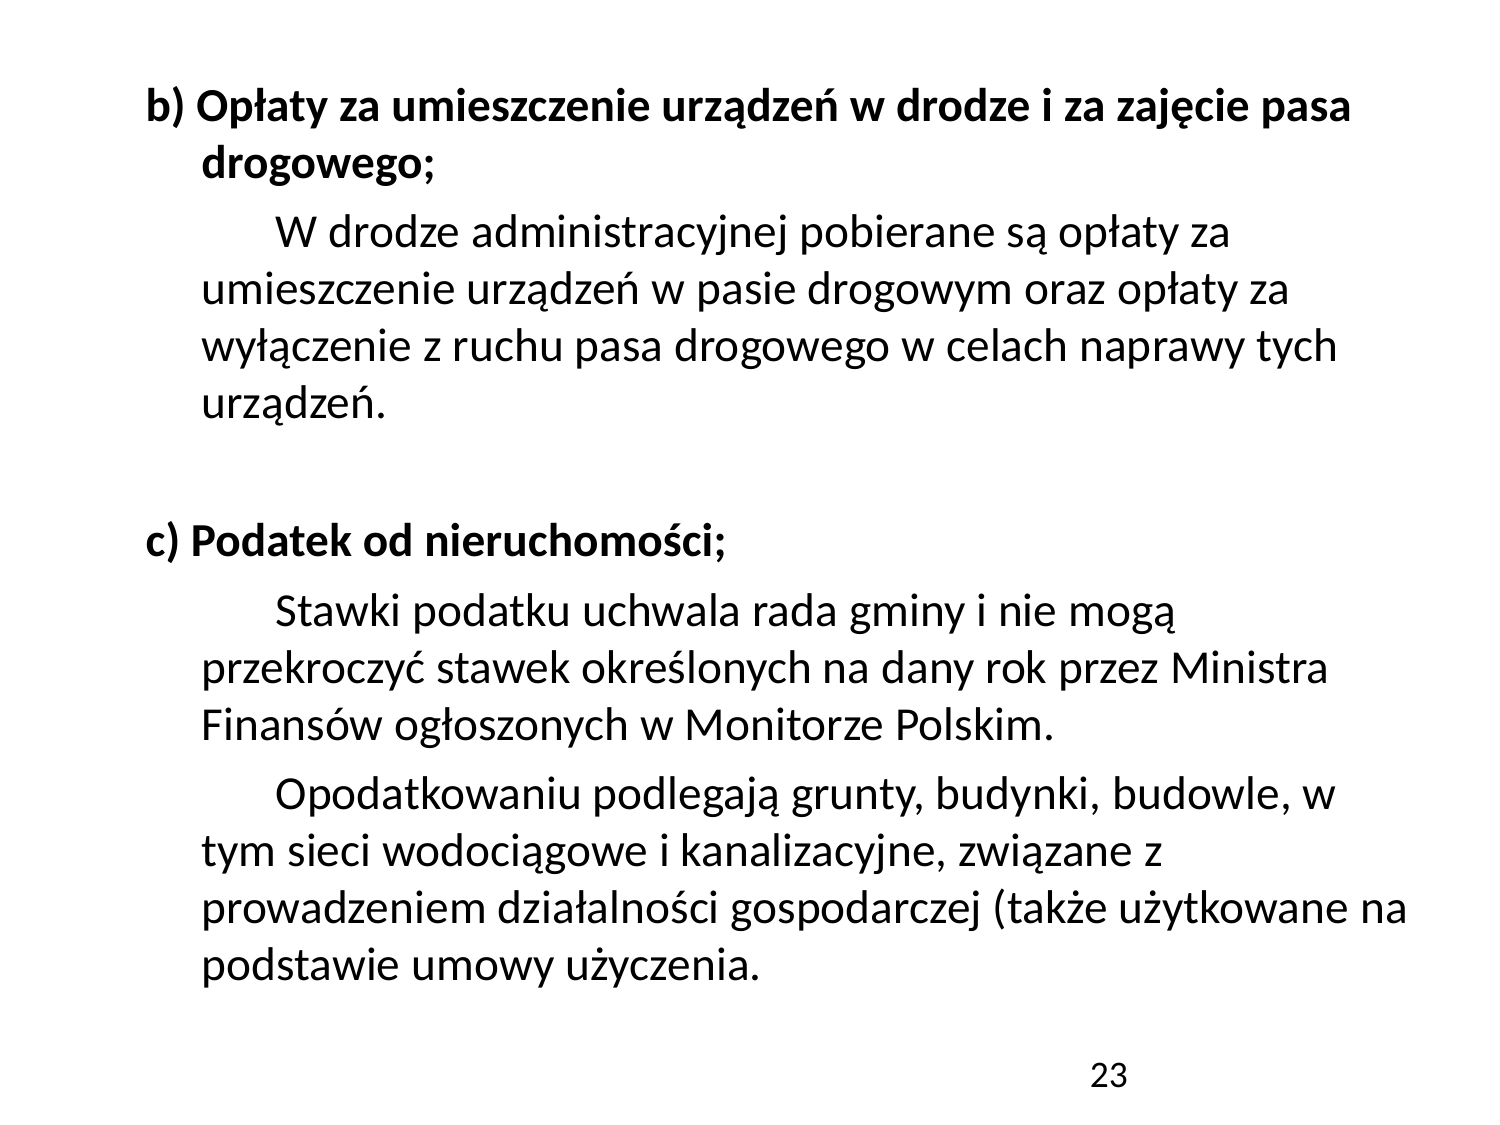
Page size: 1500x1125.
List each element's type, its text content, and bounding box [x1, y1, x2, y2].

text_box 19 [1074, 1042, 1426, 1103]
list b) Opłaty za umieszczenie urządzeń w drodze i za zajęcie pasa drogowego; W drodze administracyjnej pobierane są opłaty za umieszczenie urządzeń w pasie drogowym oraz opłaty za wyłączenie z ruchu pasa drogowego w celach naprawy tych urządzeń. c) Podatek od nieruchomości; Stawki podatku uchwala rada gminy i nie mogą przekroczyć stawek określonych na dany rok przez Ministra Finansów ogłoszonych w Monitorze Polskim. Opodatkowaniu podlegają grunty, budynki, budowle, w tym sieci wodociągowe i kanalizacyjne, związane z prowadzeniem działalności gospodarczej (także użytkowane na podstawie umowy użyczenia. [75, 66, 1426, 1005]
